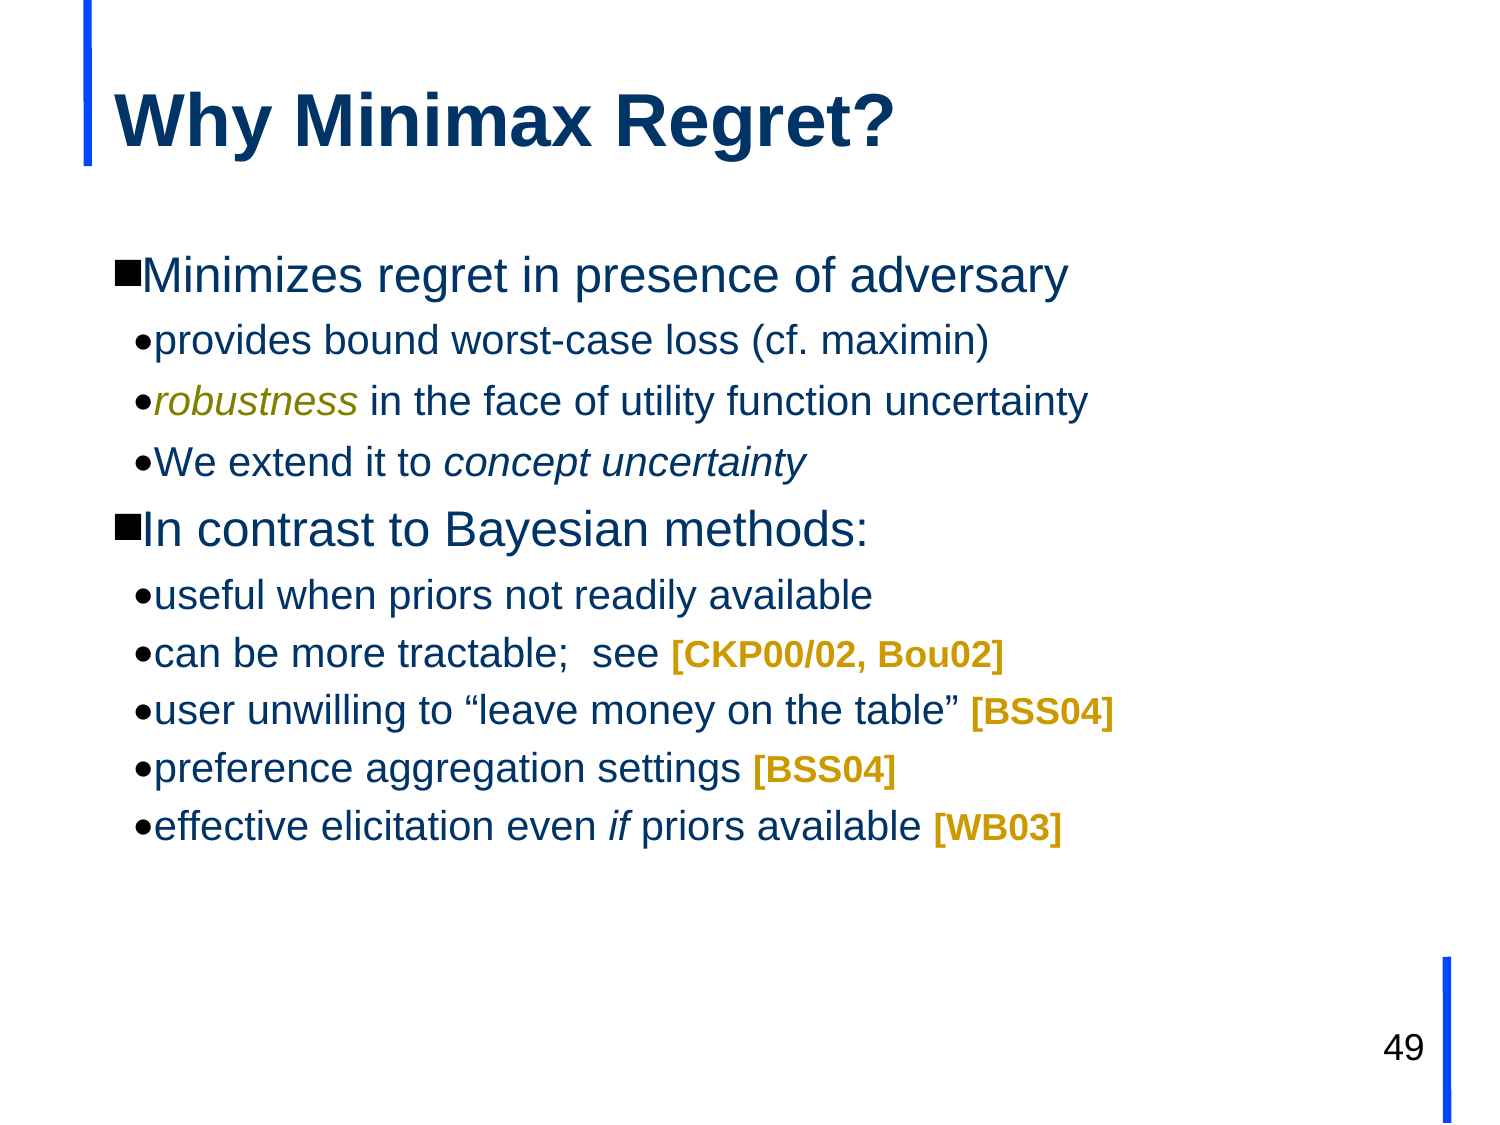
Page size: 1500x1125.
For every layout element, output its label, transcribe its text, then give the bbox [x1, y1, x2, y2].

list Minimizes regret in presence of adversary provides bound worst-case loss (cf. maximin) robustness in the face of utility function uncertainty We extend it to concept uncertainty In contrast to Bayesian methods: useful when priors not readily available can be more tractable; see [CKP00/02, Bou02] user unwilling to “leave money on the table” [BSS04] preference aggregation settings [BSS04] effective elicitation even if priors available [WB03] [99, 237, 1438, 1022]
title Why Minimax Regret? [99, 24, 1438, 213]
